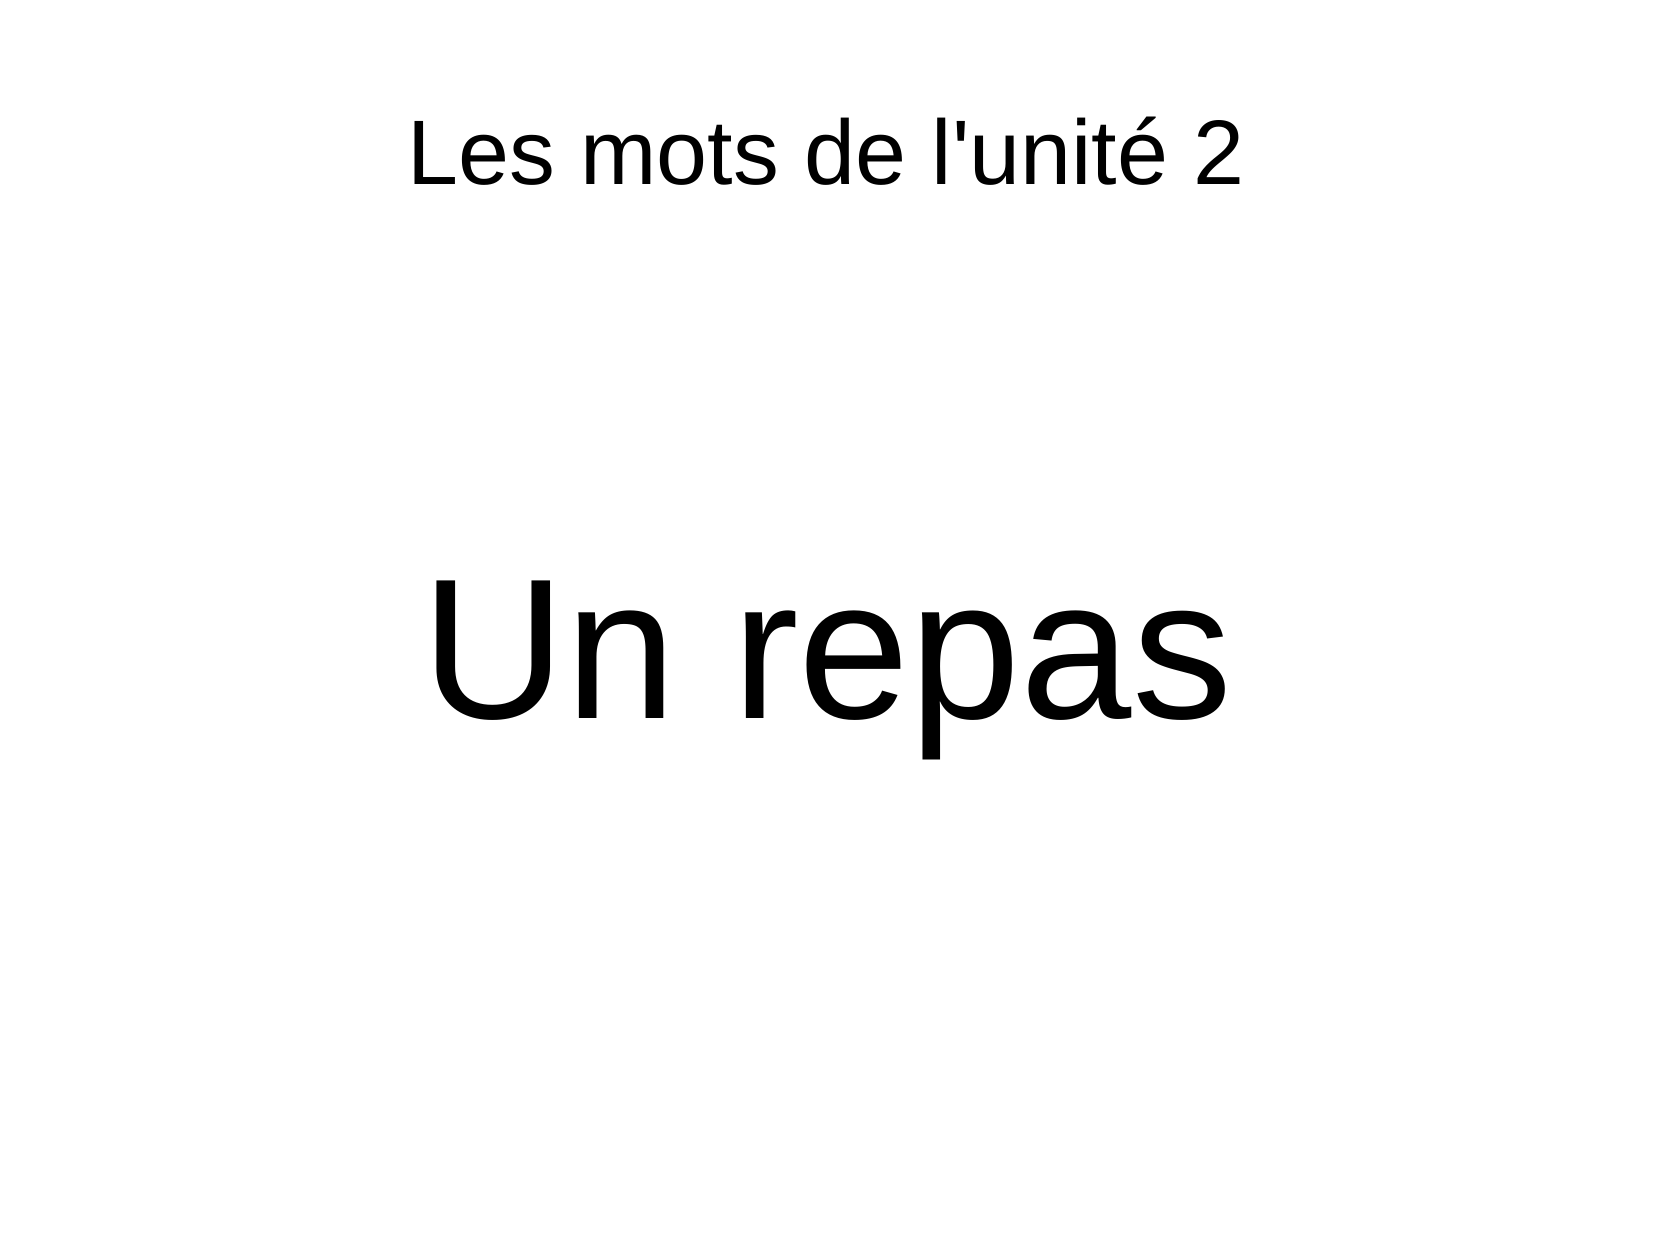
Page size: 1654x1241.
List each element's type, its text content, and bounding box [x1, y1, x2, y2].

title Les mots de l'unité 2 [82, 49, 1571, 257]
subtitle Un repas [82, 290, 1571, 1010]
